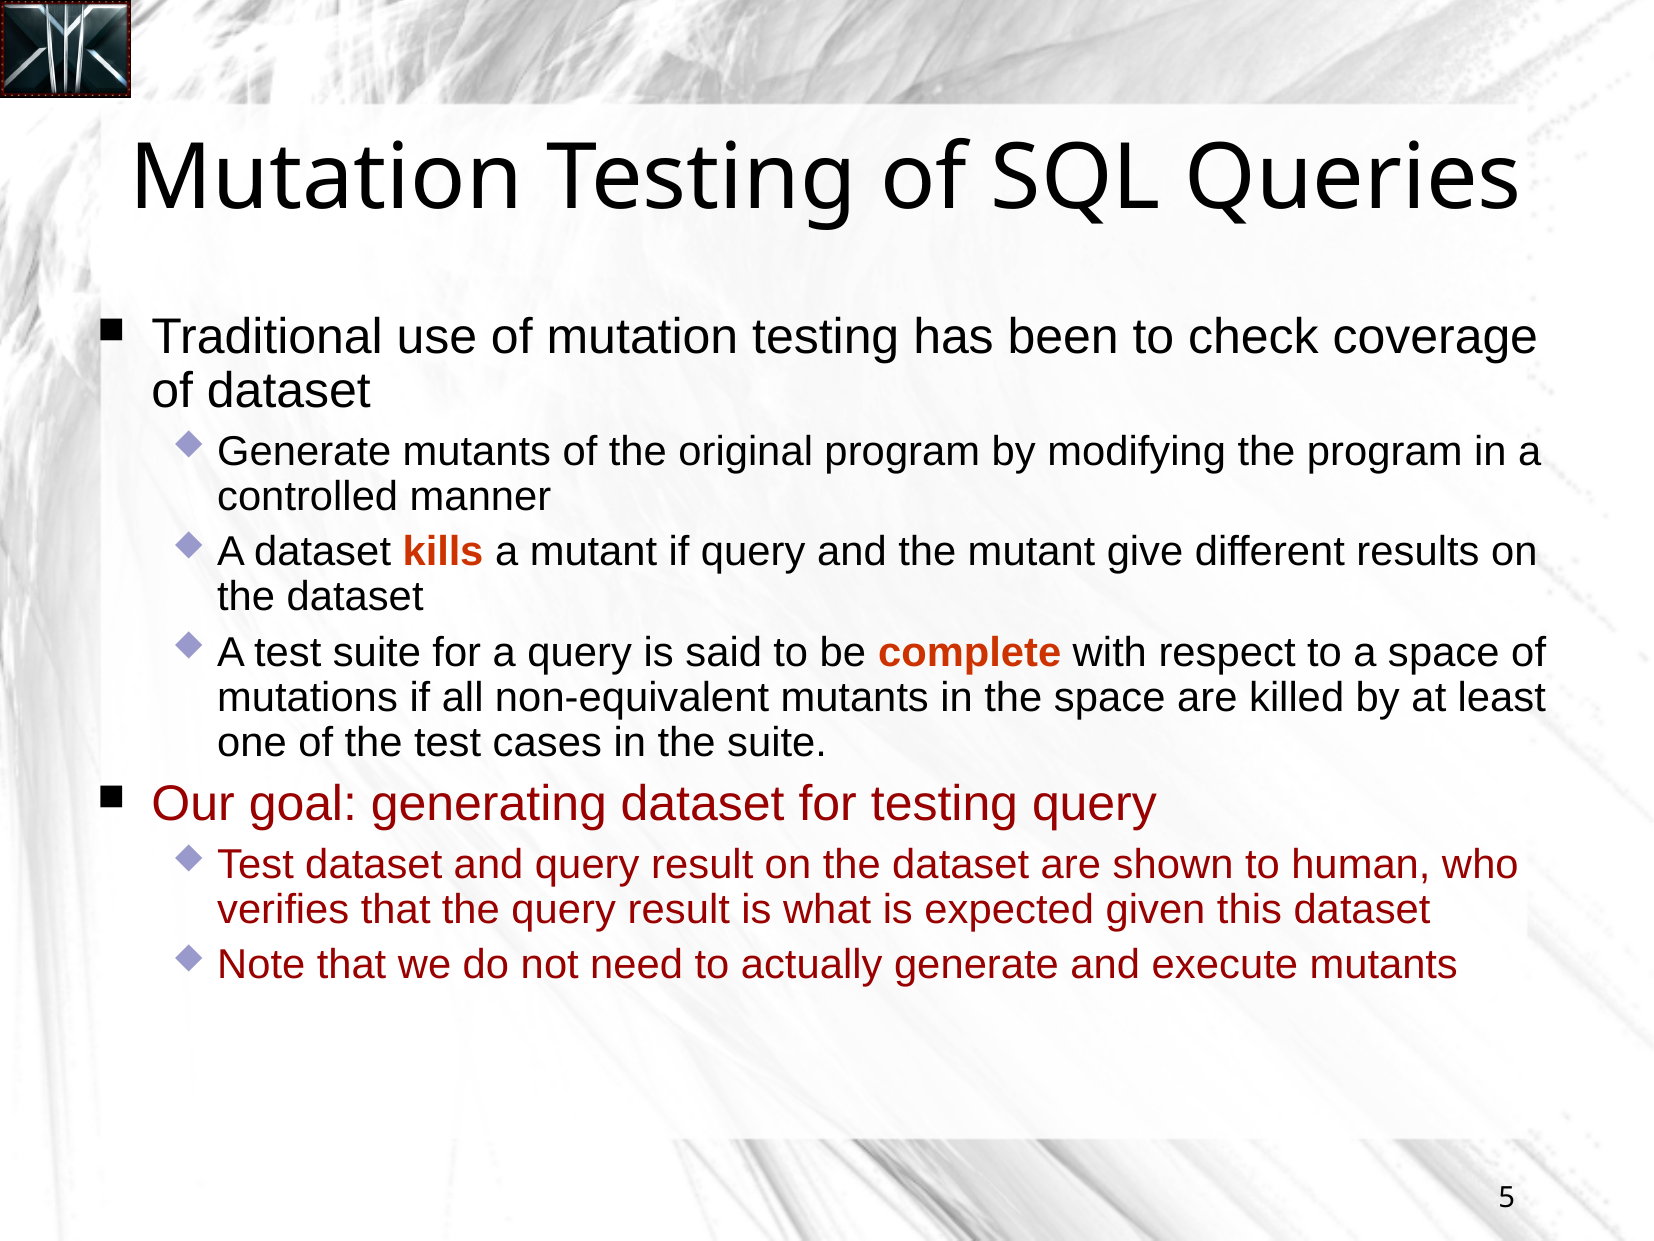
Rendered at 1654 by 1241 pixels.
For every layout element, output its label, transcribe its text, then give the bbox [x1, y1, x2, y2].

title Mutation Testing of SQL Queries [82, 42, 1571, 302]
text_box <number> [1483, 1171, 1617, 1222]
list Traditional use of mutation testing has been to check coverage of dataset Generate mutants of the original program by modifying the program in a controlled manner A dataset kills a mutant if query and the mutant give different results on the dataset A test suite for a query is said to be complete with respect to a space of mutations if all non-equivalent mutants in the space are killed by at least one of the test cases in the suite. Our goal: generating dataset for testing query Test dataset and query result on the dataset are shown to human, who verifies that the query result is what is expected given this dataset Note that we do not need to actually generate and execute mutants [82, 303, 1571, 1130]
picture [0, 0, 1654, 1241]
